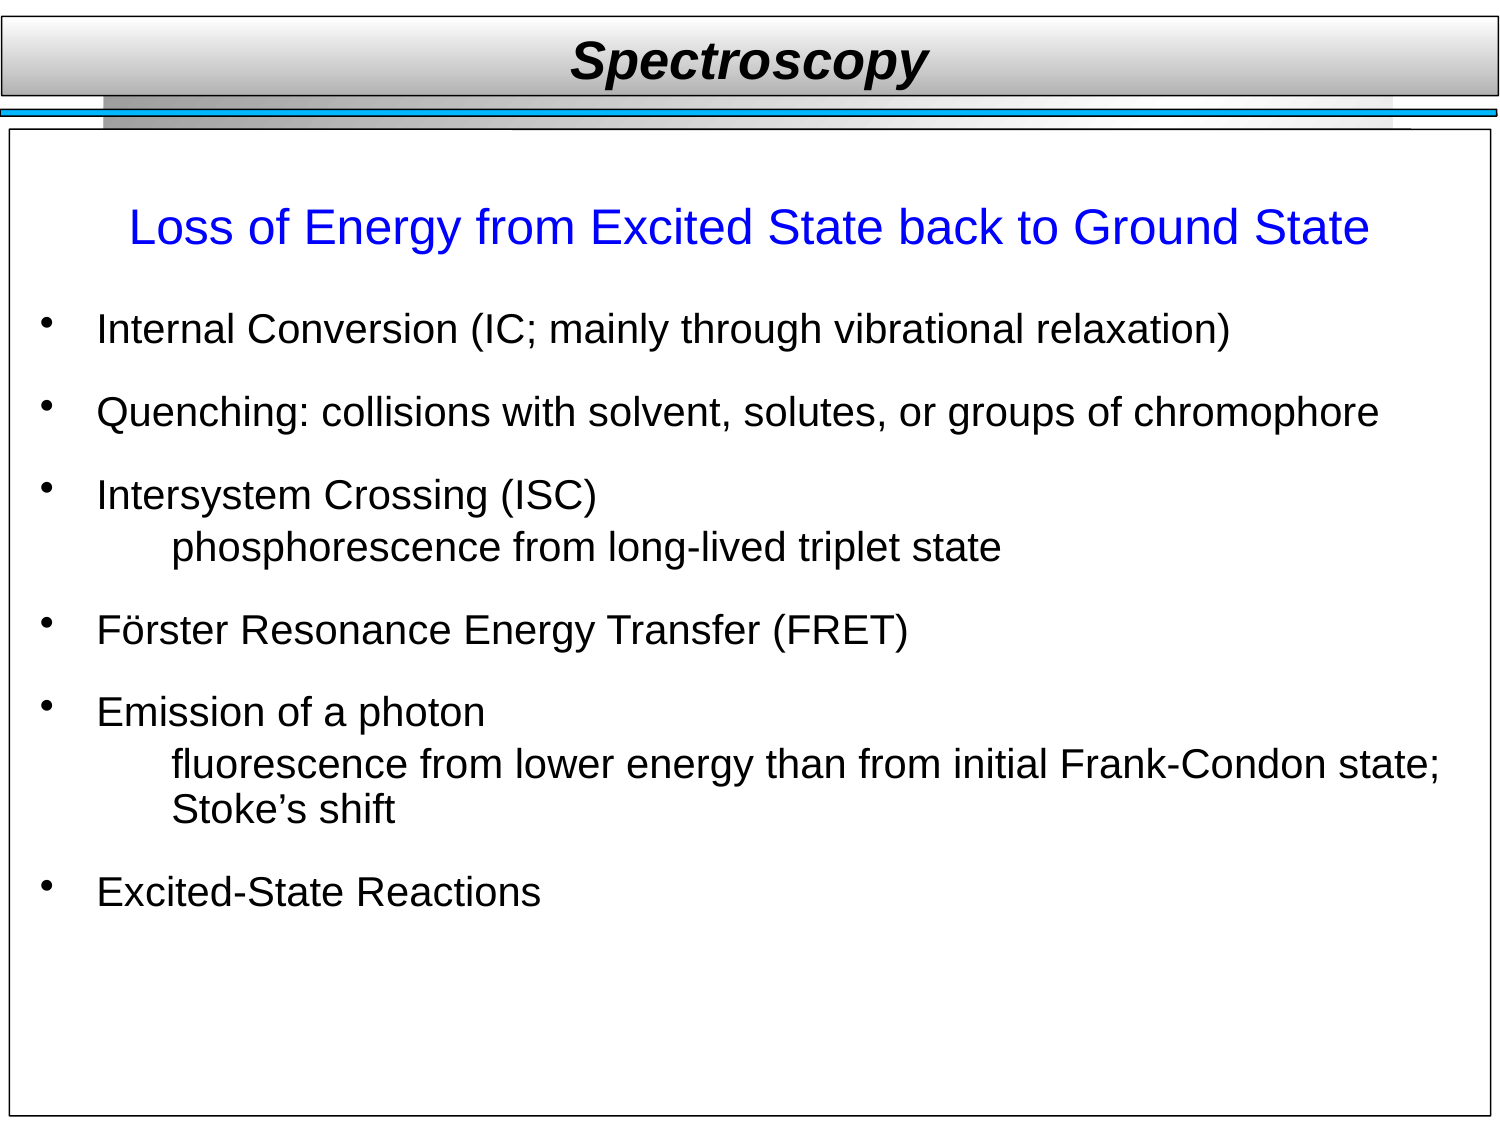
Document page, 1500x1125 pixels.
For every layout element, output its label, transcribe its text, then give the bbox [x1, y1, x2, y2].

text_box [9, 129, 1491, 1116]
text_box Spectroscopy [1, 16, 1499, 96]
text_box [0, 109, 1497, 117]
title Loss of Energy from Excited State back to Ground State [112, 186, 1388, 262]
list Internal Conversion (IC; mainly through vibrational relaxation) Quenching: collisions with solvent, solutes, or groups of chromophore Intersystem Crossing (ISC) phosphorescence from long-lived triplet state Förster Resonance Energy Transfer (FRET) Emission of a photon fluorescence from lower energy than from initial Frank-Condon state; Stoke’s shift Excited-State Reactions [24, 300, 1475, 976]
